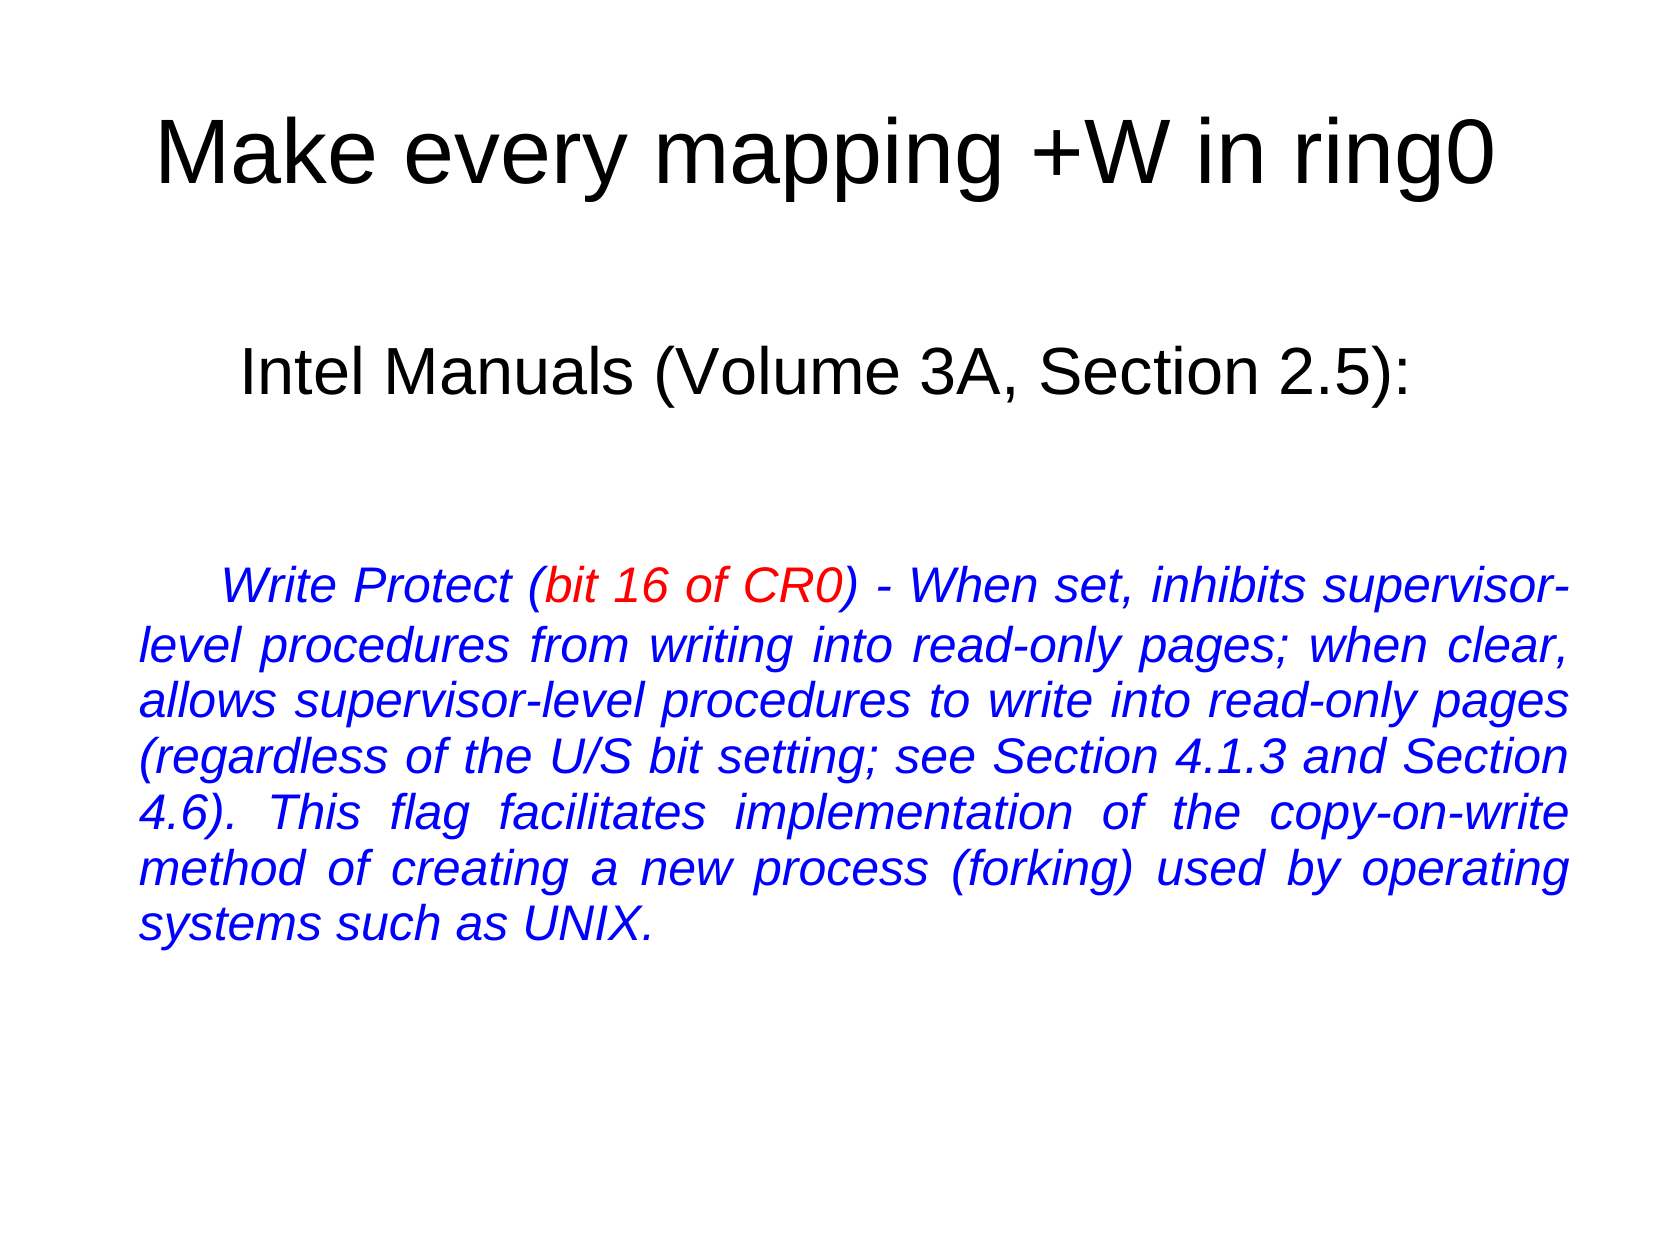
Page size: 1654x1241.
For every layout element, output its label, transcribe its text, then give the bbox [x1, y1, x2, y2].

list Intel Manuals (Volume 3A, Section 2.5): Write Protect (bit 16 of CR0) - When set, inhibits supervisor-level procedures from writing into read-only pages; when clear, allows supervisor-level procedures to write into read-only pages (regardless of the U/S bit setting; see Section 4.1.3 and Section 4.6). This flag facilitates implementation of the copy-on-write method of creating a new process (forking) used by operating systems such as UNIX. [82, 330, 1571, 1150]
title Make every mapping +W in ring0 [82, 49, 1571, 257]
